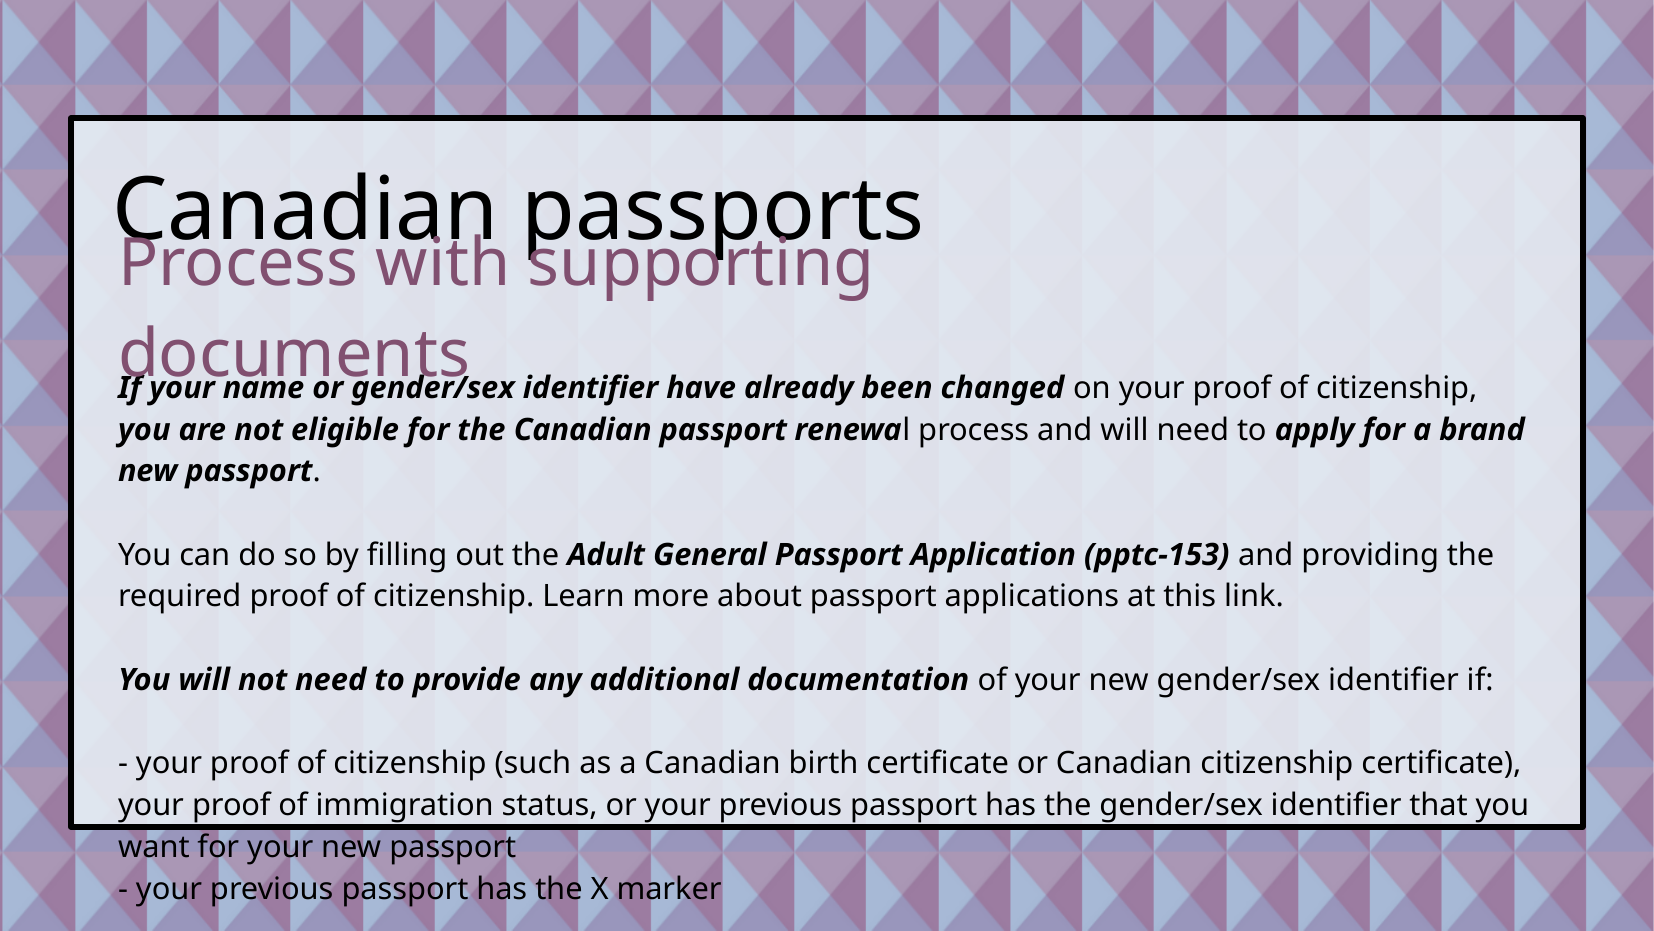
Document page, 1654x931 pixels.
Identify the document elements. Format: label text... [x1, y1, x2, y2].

title Process with supporting documents [118, 253, 1211, 356]
title Canadian passports [112, 153, 1223, 259]
text_box If your name or gender/sex identifier have already been changed on your proof of citizenship, you are not eligible for the Canadian passport renewal process and will need to apply for a brand new passport. You can do so by filling out the Adult General Passport Application (pptc-153) and providing the required proof of citizenship. Learn more about passport applications at this link. You will not need to provide any additional documentation of your new gender/sex identifier if: - your proof of citizenship (such as a Canadian birth certificate or Canadian citizenship certificate), your proof of immigration status, or your previous passport has the gender/sex identifier that you want for your new passport - your previous passport has the X marker [118, 365, 1536, 795]
picture [0, 0, 1654, 931]
text_box [70, 118, 1583, 827]
